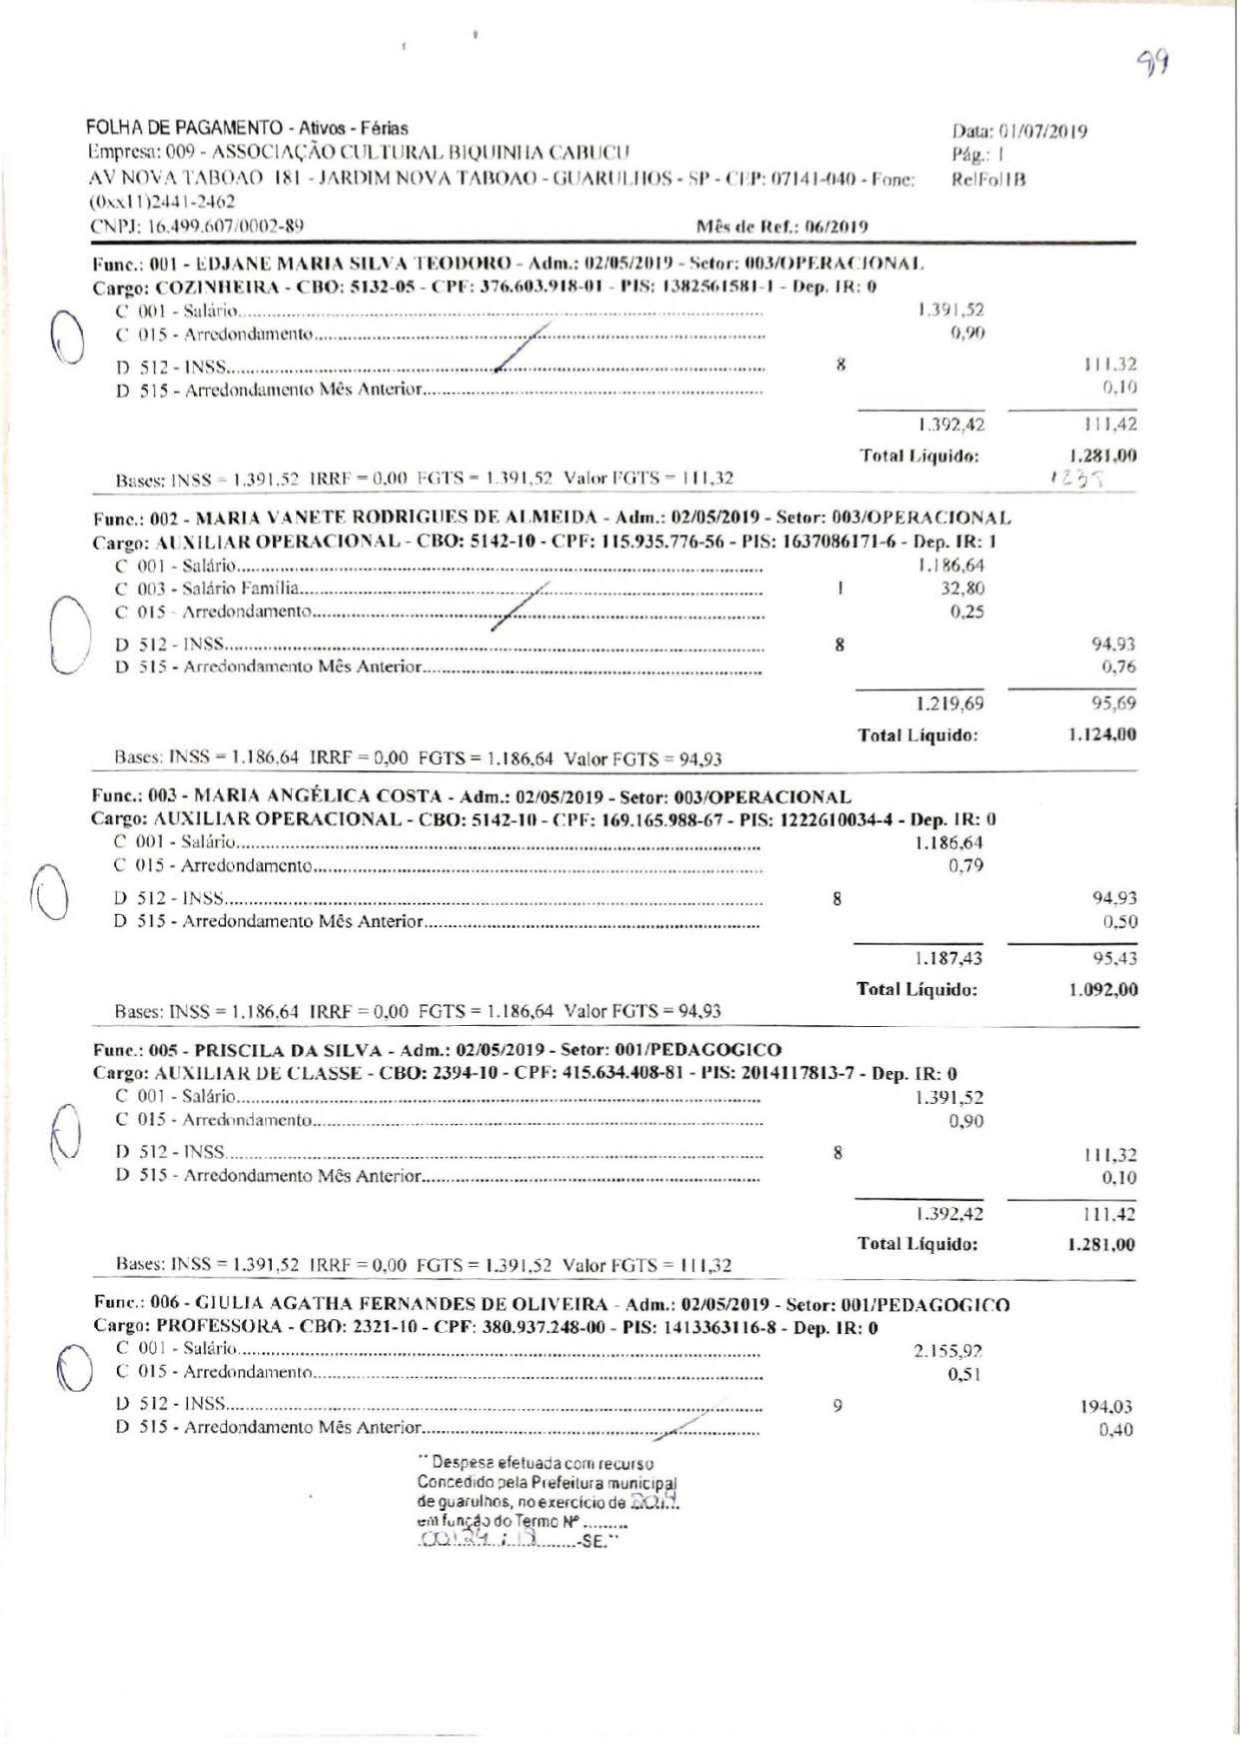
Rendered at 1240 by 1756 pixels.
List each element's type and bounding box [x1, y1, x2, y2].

text_box [0, 1, 1240, 1755]
